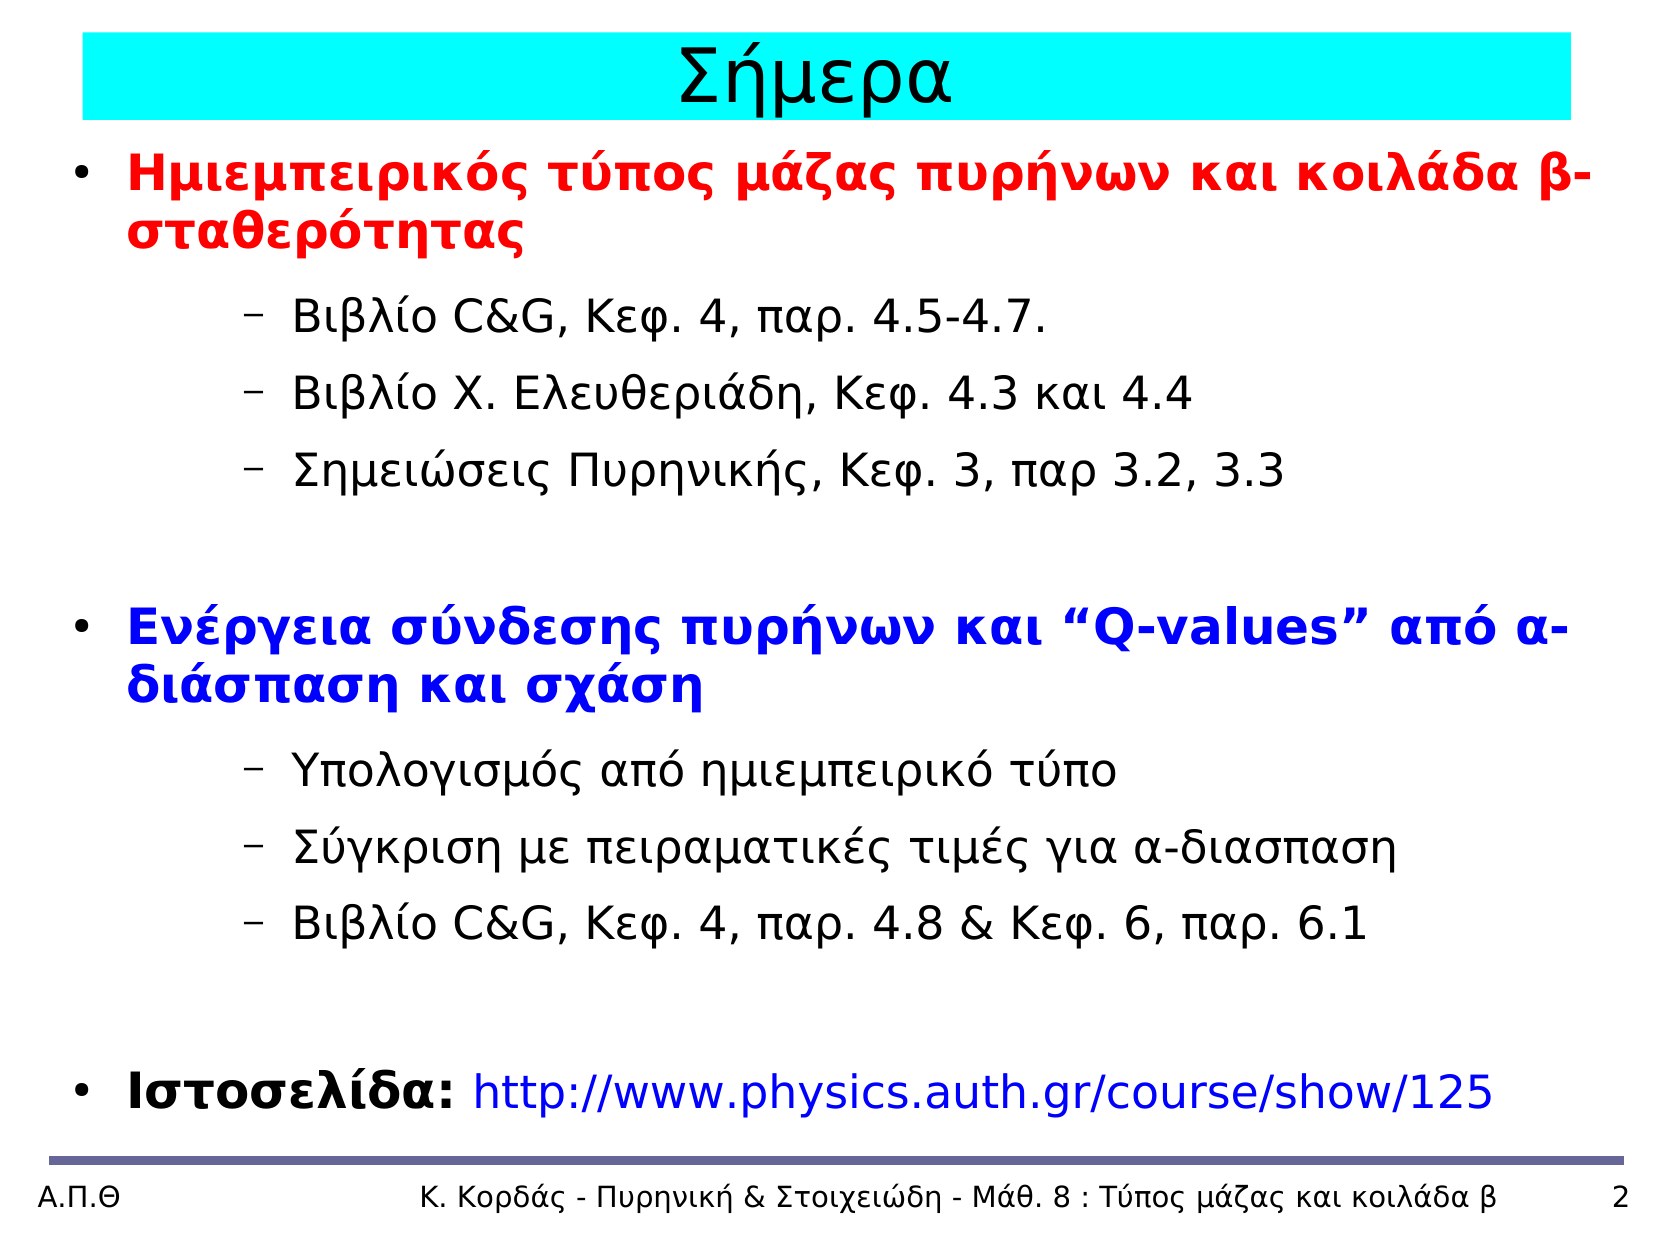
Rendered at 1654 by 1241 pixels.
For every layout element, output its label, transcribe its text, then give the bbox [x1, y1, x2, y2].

title Σήμερα [82, 32, 1571, 120]
list Ημιεμπειρικός τύπος μάζας πυρήνων και κοιλάδα β-σταθερότητας Βιβλίο C&G, Κεφ. 4, παρ. 4.5-4.7. Βιβλίο Χ. Ελευθεριάδη, Κεφ. 4.3 και 4.4 Σημειώσεις Πυρηνικής, Κεφ. 3, παρ 3.2, 3.3 Ενέργεια σύνδεσης πυρήνων και “Q-values” από α-διάσπαση και σχάση Υπολογισμός από ημιεμπειρικό τύπο Σύγκριση με πειραματικές τιμές για α-διασπαση Βιβλίο C&G, Κεφ. 4, παρ. 4.8 & Κεφ. 6, παρ. 6.1 Ιστοσελίδα: http://www.physics.auth.gr/course/show/125 [55, 144, 1631, 1124]
